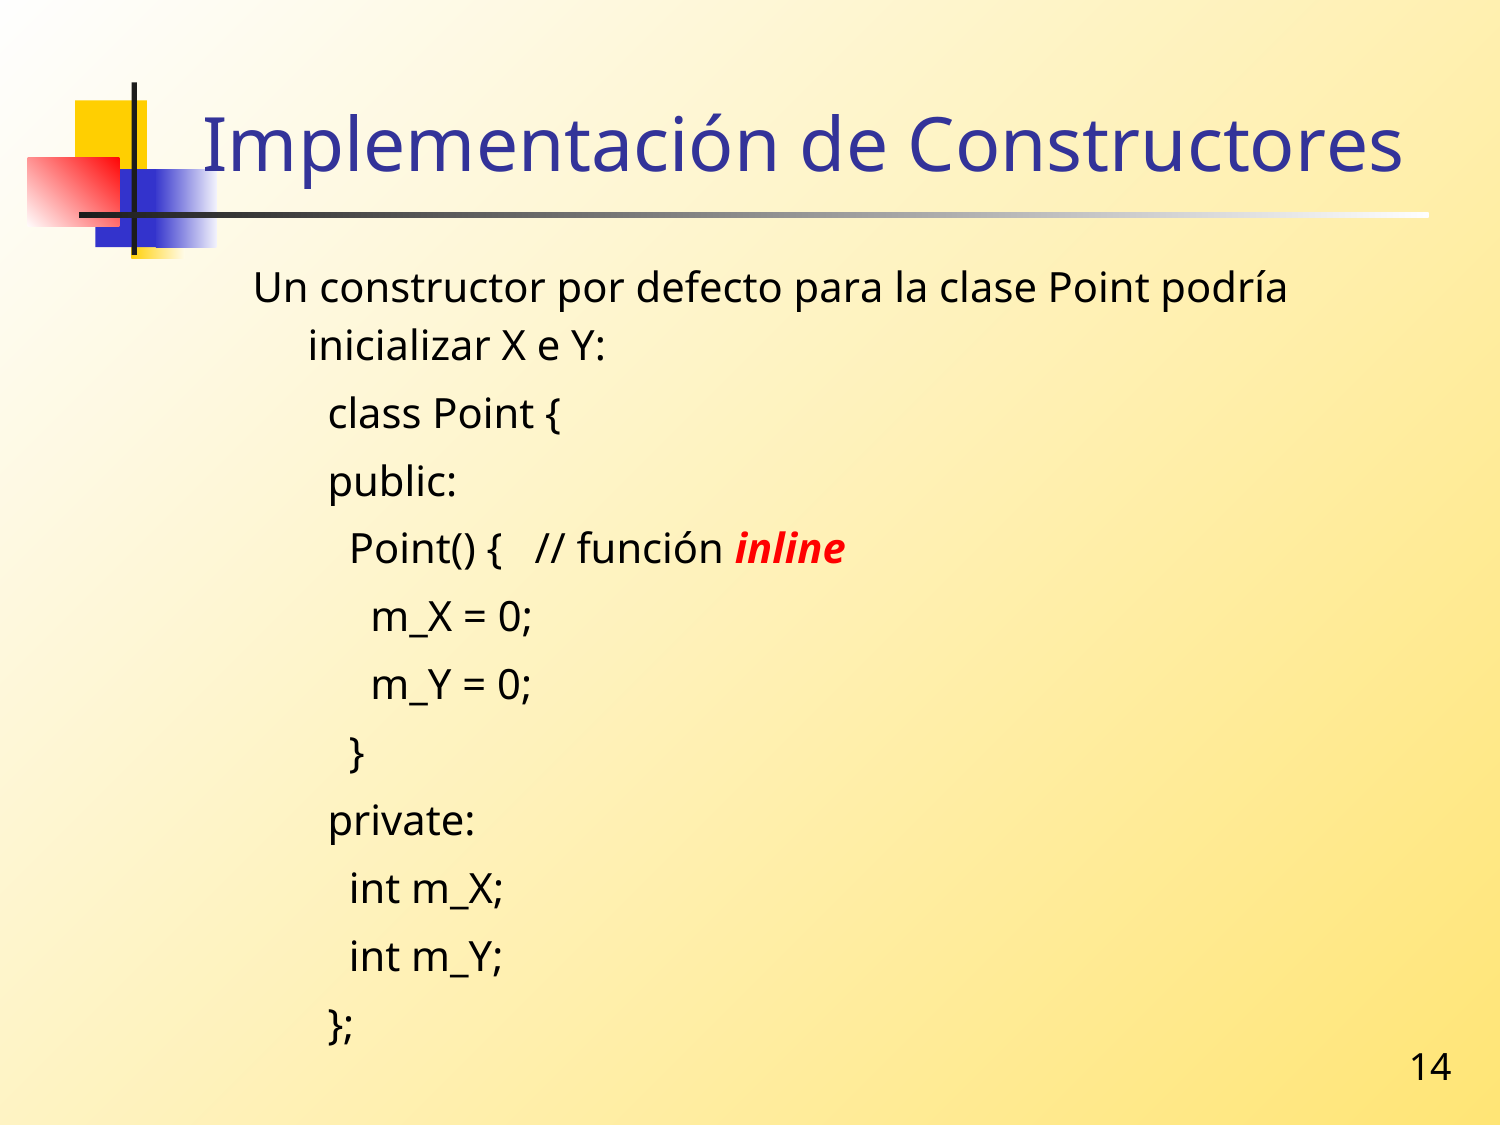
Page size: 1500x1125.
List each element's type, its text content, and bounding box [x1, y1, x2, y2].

list Un constructor por defecto para la clase Point podría inicializar X e Y: class Point { public: Point() { // función inline m_X = 0; m_Y = 0; } private: int m_X; int m_Y; }; [237, 249, 1463, 1013]
title Implementación de Constructores [187, 37, 1466, 201]
